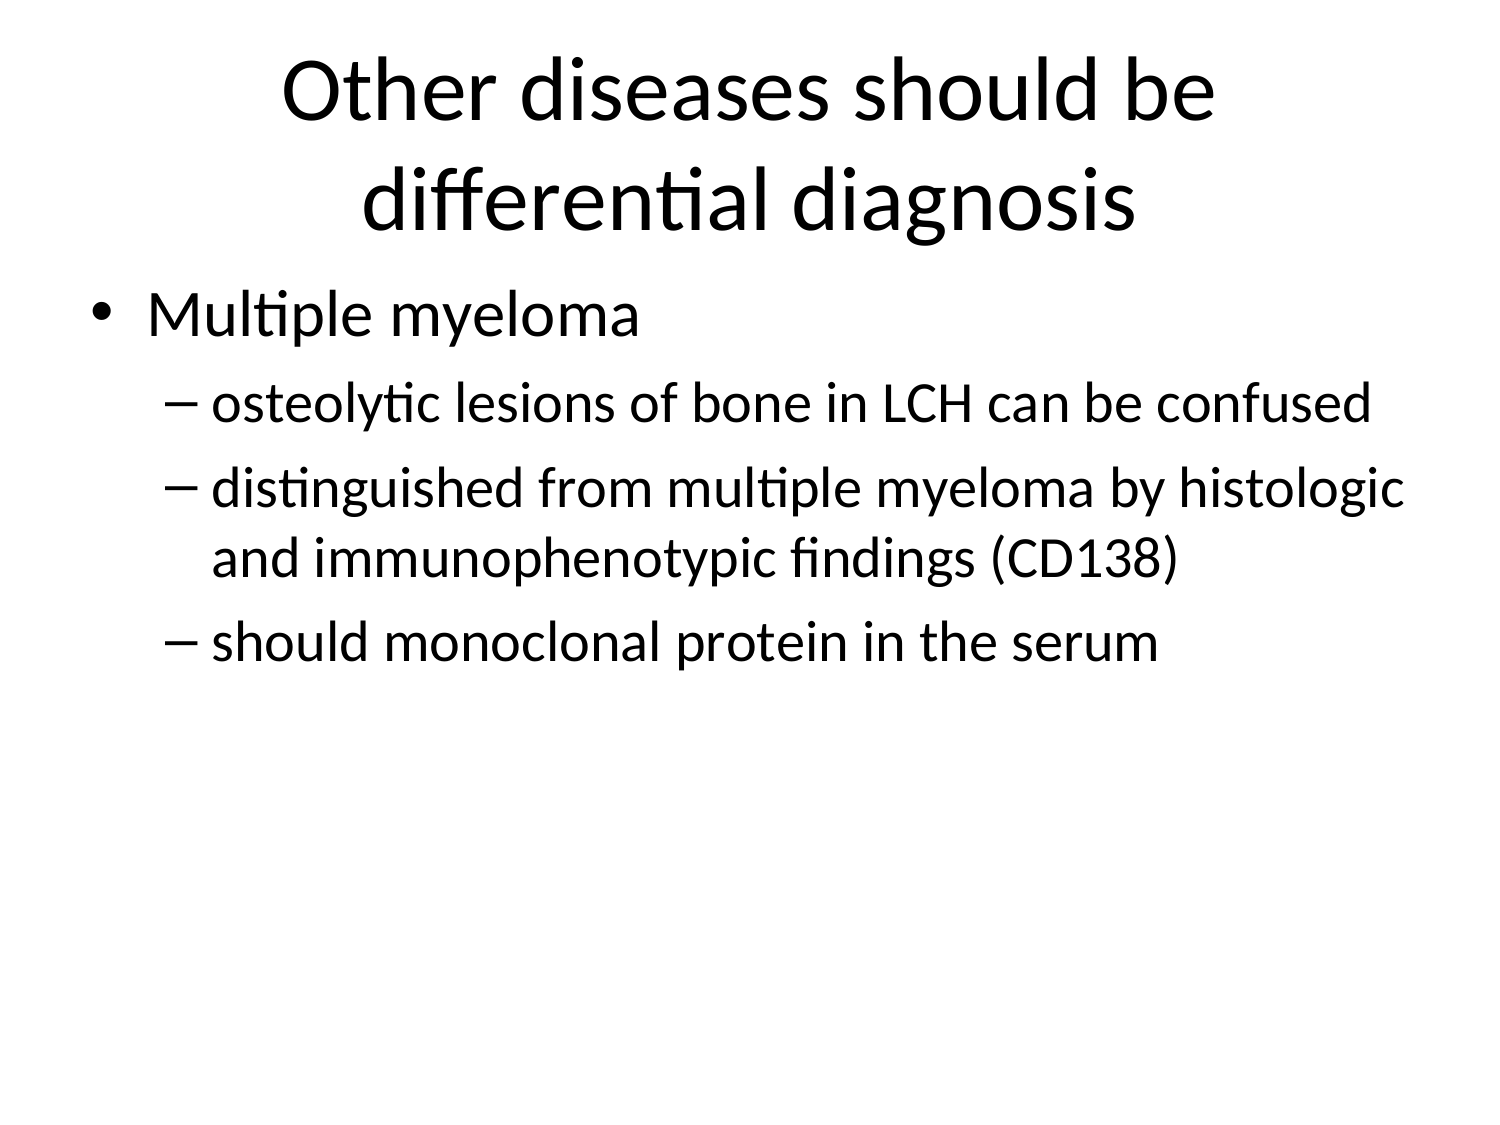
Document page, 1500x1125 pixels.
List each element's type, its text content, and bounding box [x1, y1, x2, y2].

list Multiple myeloma osteolytic lesions of bone in LCH can be confused distinguished from multiple myeloma by histologic and immunophenotypic findings (CD138) should monoclonal protein in the serum [75, 262, 1426, 1005]
title Other diseases should be differential diagnosis [75, 45, 1426, 233]
